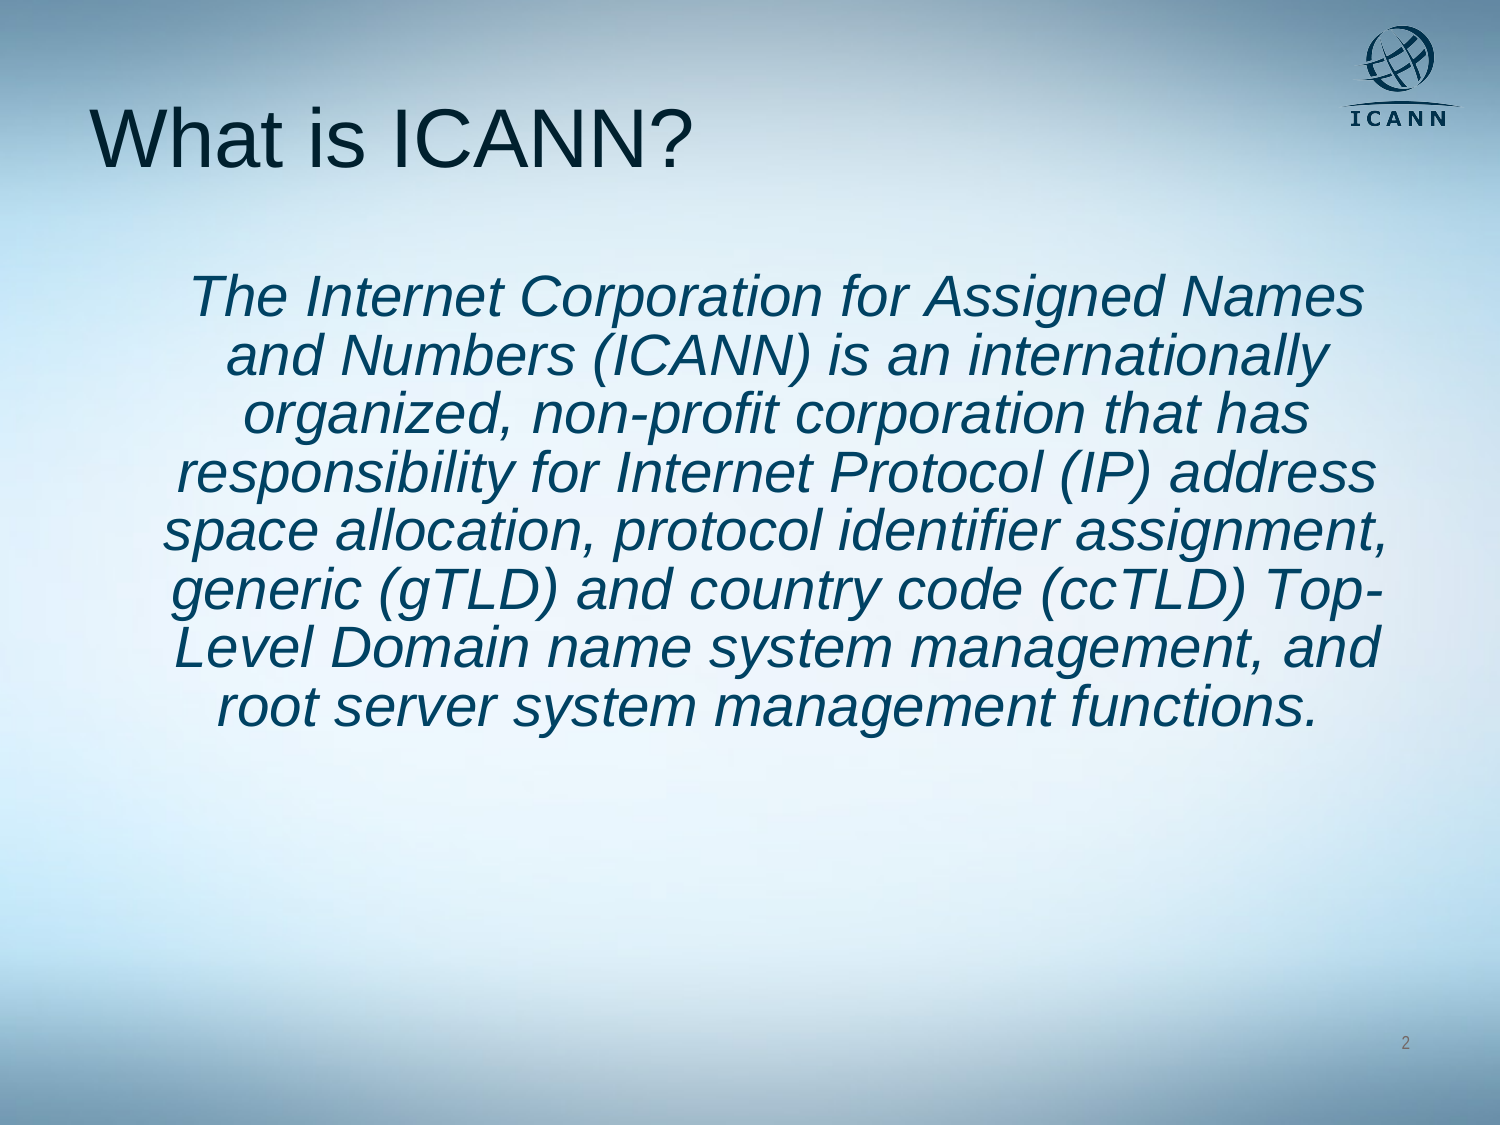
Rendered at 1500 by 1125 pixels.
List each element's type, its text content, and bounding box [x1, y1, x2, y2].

title What is ICANN? [75, 45, 1426, 233]
list The Internet Corporation for Assigned Names and Numbers (ICANN) is an internationally organized, non-profit corporation that has responsibility for Internet Protocol (IP) address space allocation, protocol identifier assignment, generic (gTLD) and country code (ccTLD) Top-Level Domain name system management, and root server system management functions. [75, 262, 1426, 1006]
picture [0, 0, 1500, 1125]
